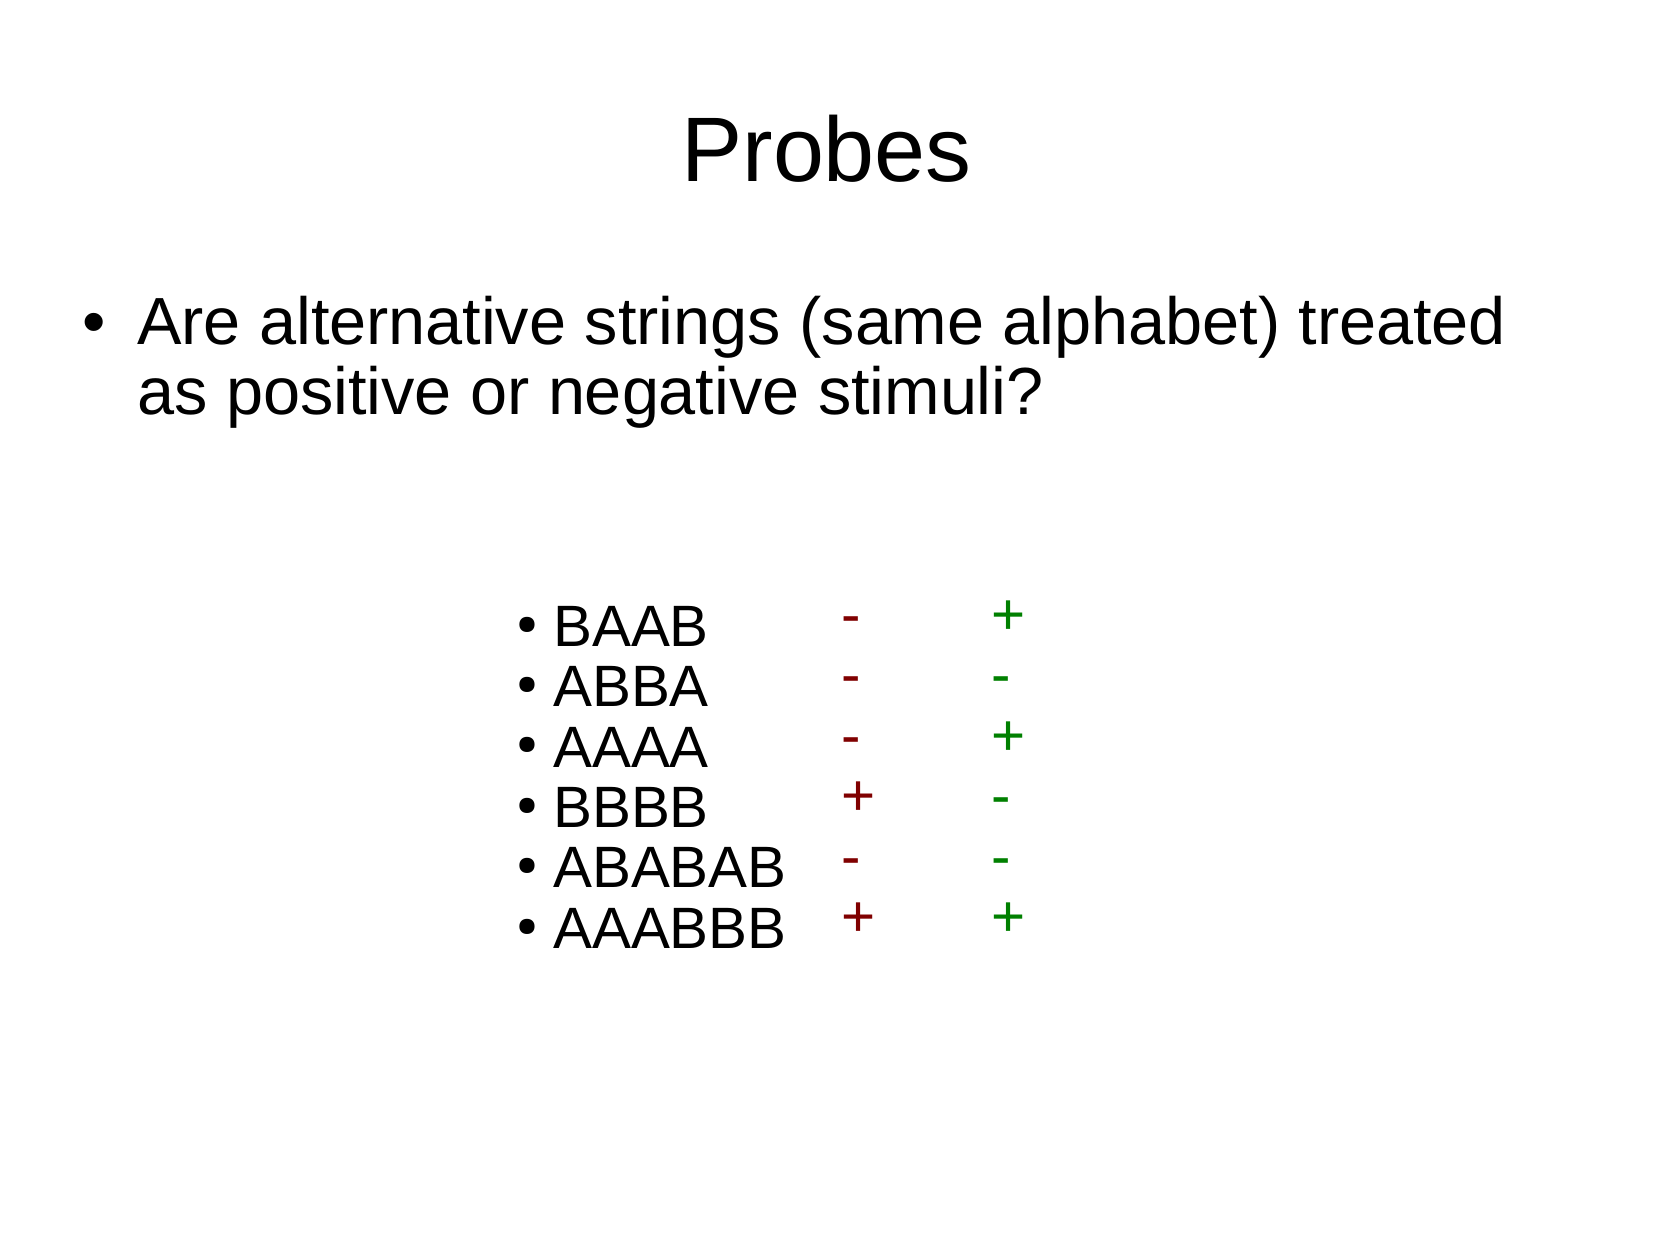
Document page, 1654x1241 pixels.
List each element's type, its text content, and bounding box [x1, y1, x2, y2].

list Are alternative strings (same alphabet) treated as positive or negative stimuli? [82, 289, 1571, 497]
title Probes [82, 49, 1571, 257]
text_box BAAB ABBA AAAA BBBB ABABAB AAABBB [501, 590, 1654, 968]
text_box - + - - - + + - - - + + [826, 578, 1365, 956]
